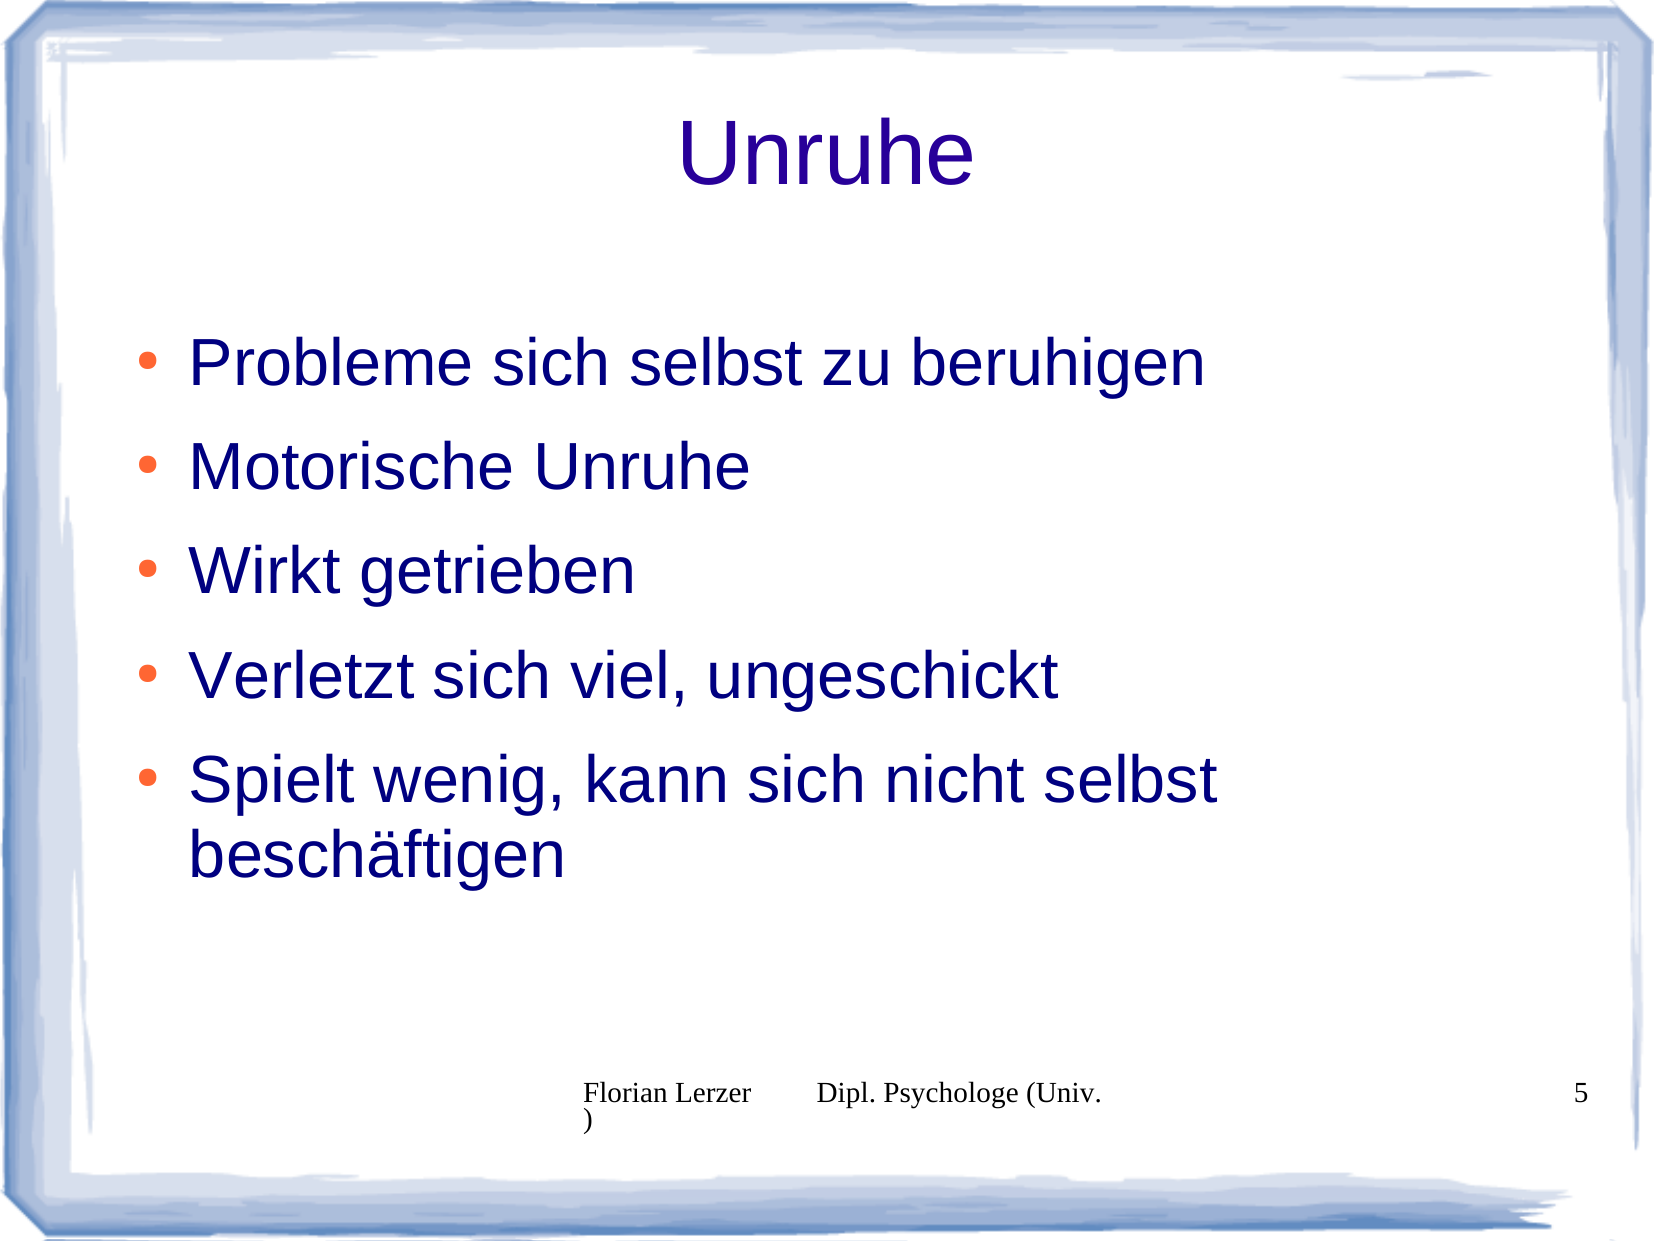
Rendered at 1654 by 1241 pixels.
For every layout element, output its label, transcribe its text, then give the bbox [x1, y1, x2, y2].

title Unruhe [82, 49, 1571, 257]
picture [0, 0, 1654, 1241]
list Probleme sich selbst zu beruhigen Motorische Unruhe Wirkt getrieben Verletzt sich viel, ungeschickt Spielt wenig, kann sich nicht selbst beschäftigen [118, 324, 1571, 1004]
